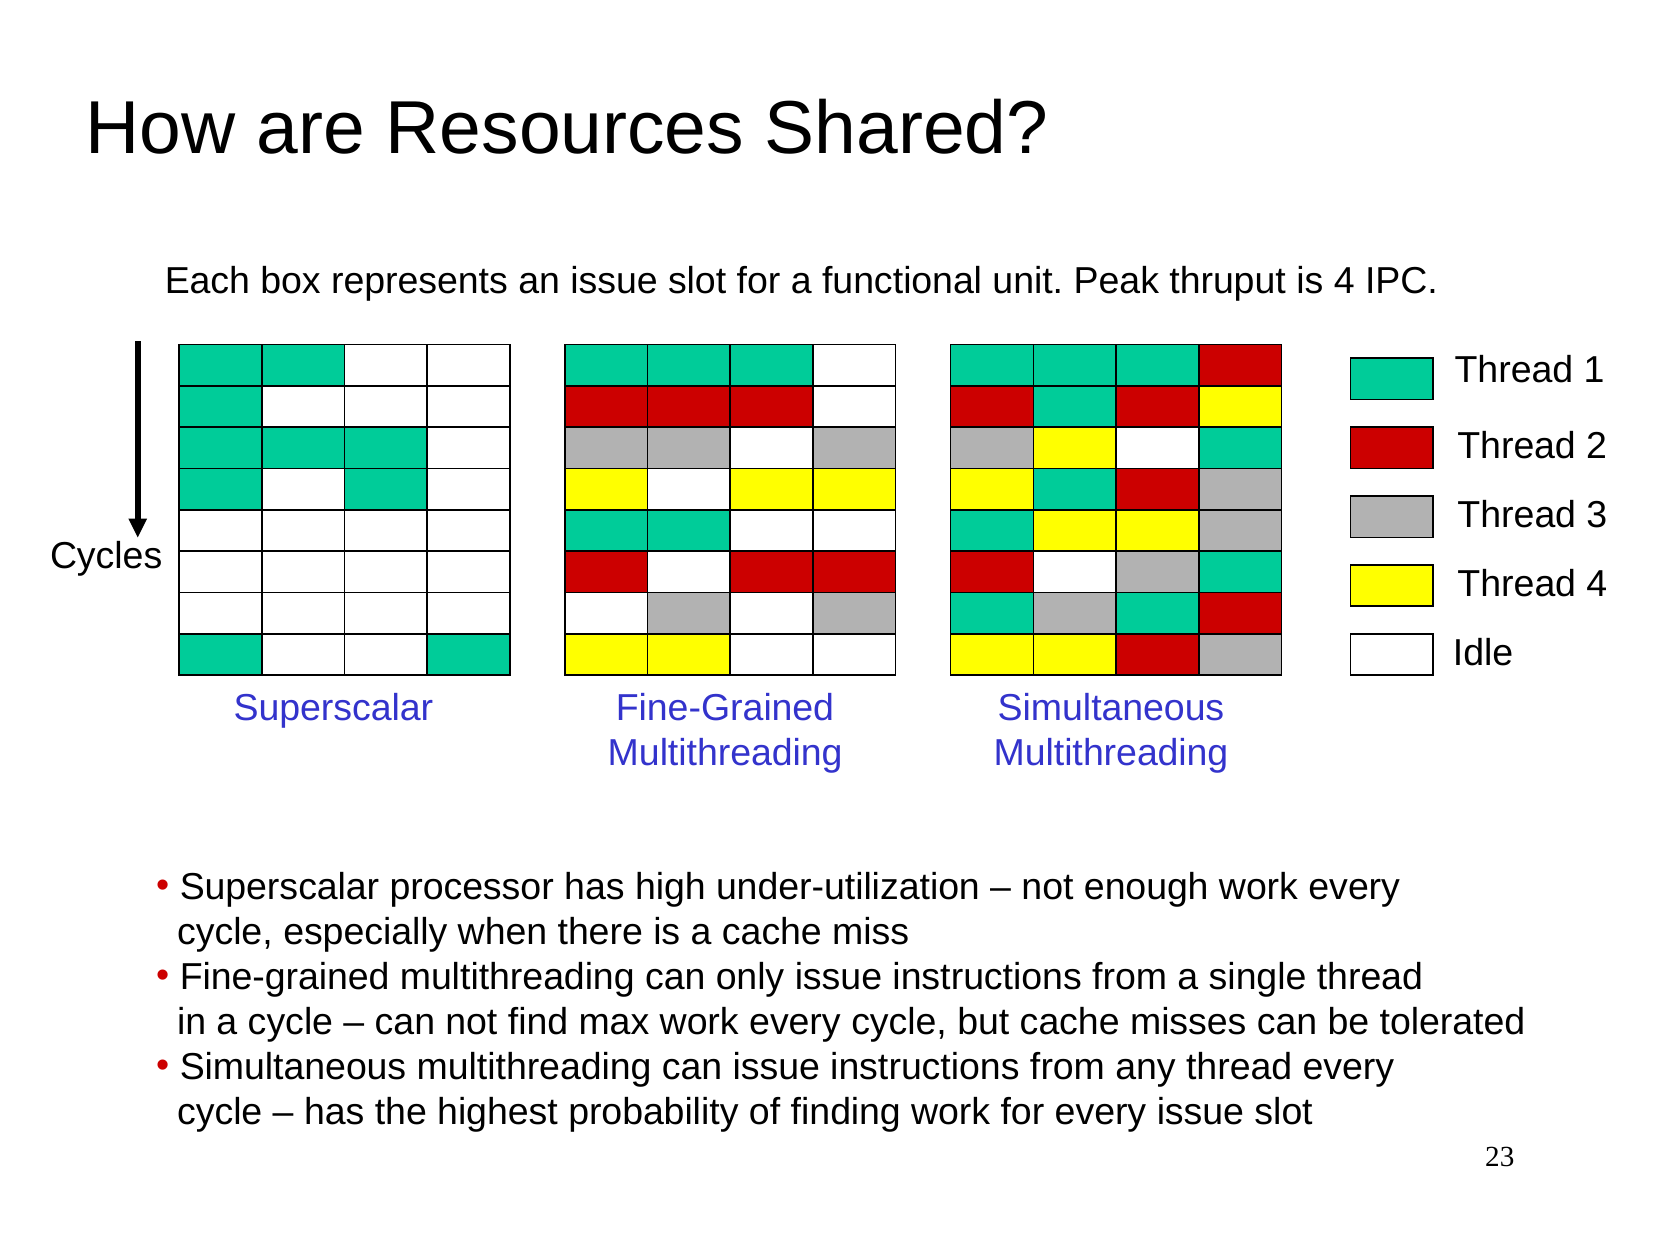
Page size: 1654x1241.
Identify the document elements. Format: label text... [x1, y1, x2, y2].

text_box [950, 344, 1282, 676]
text_box Idle [1438, 620, 1528, 681]
text_box <number> [1184, 1140, 1530, 1213]
text_box Thread 3 [1442, 482, 1623, 543]
text_box [1350, 633, 1433, 676]
text_box How are Resources Shared? [70, 71, 1065, 177]
text_box Each box represents an issue slot for a functional unit. Peak thruput is 4 IPC. [150, 247, 1454, 309]
text_box Superscalar [218, 675, 449, 736]
text_box Fine-Grained Multithreading [592, 675, 858, 781]
text_box Superscalar processor has high under-utilization – not enough work every cycle, especially when there is a cache miss Fine-grained multithreading can only issue instructions from a single thread in a cycle – can not find max work every cycle, but cache misses can be tolerated Simultaneous multithreading can issue instructions from any thread every cycle – has the highest probability of finding work for every issue slot [141, 854, 1541, 1140]
text_box [1350, 564, 1433, 607]
text_box Cycles [35, 523, 178, 584]
text_box [1350, 496, 1433, 538]
text_box [179, 344, 510, 675]
text_box Thread 1 [1439, 337, 1620, 398]
text_box [564, 344, 896, 676]
text_box Simultaneous Multithreading [978, 675, 1244, 781]
text_box [1350, 427, 1433, 469]
text_box Thread 2 [1442, 413, 1623, 474]
text_box Thread 4 [1442, 551, 1623, 612]
